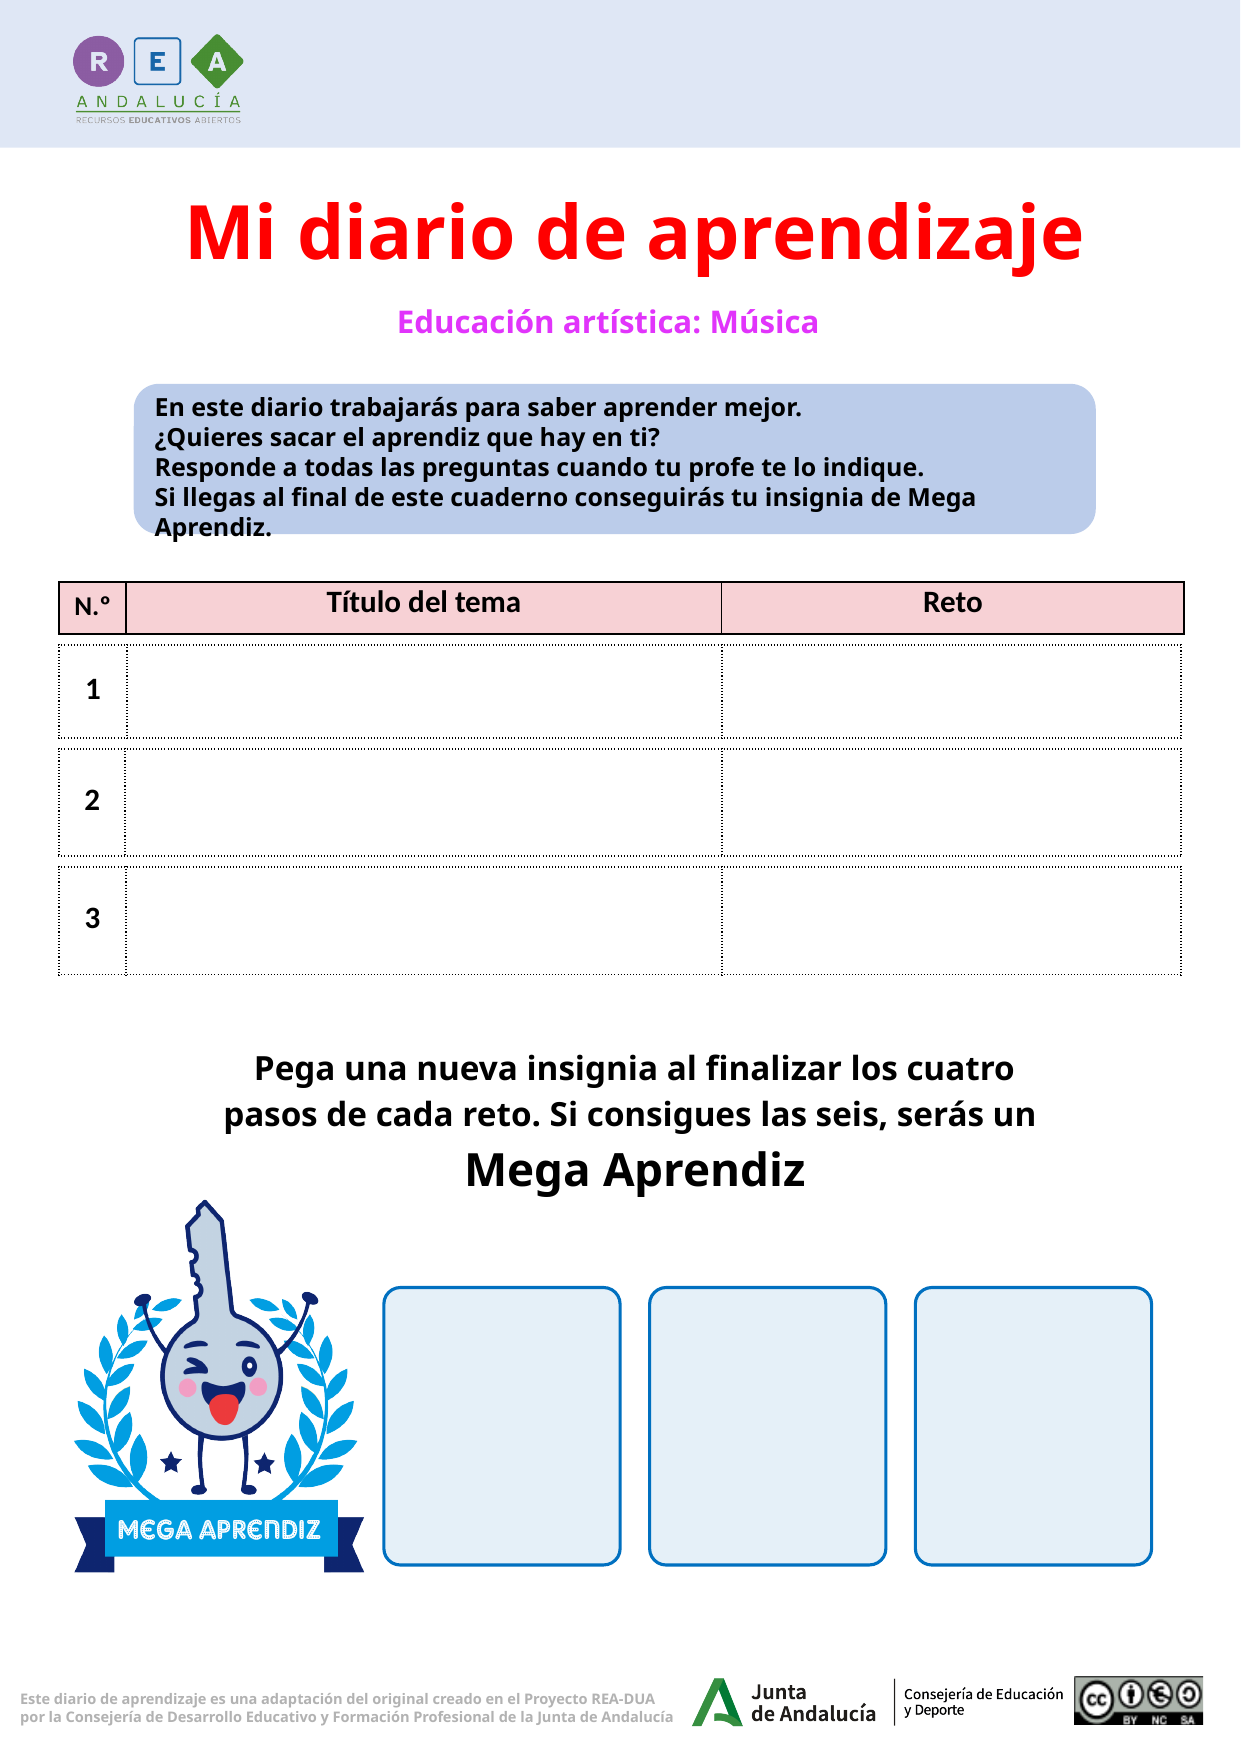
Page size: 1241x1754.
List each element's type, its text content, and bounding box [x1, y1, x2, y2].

text_box [915, 1287, 1152, 1566]
picture [59, 29, 257, 128]
table_header [125, 749, 722, 856]
table_header 1 [59, 645, 127, 738]
text_box [133, 393, 139, 525]
text_box [649, 1287, 886, 1566]
table_header [722, 867, 1181, 974]
table_header N.º [60, 583, 125, 633]
text_box En este diario trabajarás para saber aprender mejor. ¿Quieres sacar el aprendiz que hay en ti? Responde a todas las preguntas cuando tu profe te lo indique. Si llegas al final de este cuaderno conseguirás tu insignia de Mega Aprendiz. [139, 383, 1096, 549]
table_header [126, 867, 722, 974]
text_box Educación artística: Música [62, 295, 1155, 325]
table_header Reto [722, 583, 1183, 633]
table_header [722, 645, 1181, 738]
text_box Pega una nueva insignia al finalizar los cuatro pasos de cada reto. Si consigues las seis, serás un Mega Aprendiz [206, 1033, 1063, 1211]
text_box [383, 1287, 621, 1566]
text_box Mi diario de aprendizaje [88, 177, 1182, 296]
table_header [722, 749, 1181, 856]
table_header Título del tema [127, 583, 721, 633]
picture [59, 1184, 384, 1595]
table_header 2 [59, 749, 125, 856]
table_header 3 [59, 867, 126, 974]
table_header [127, 645, 722, 738]
picture [669, 1653, 1204, 1741]
text_box Este diario de aprendizaje es una adaptación del original creado en el Proyecto REA-DUA por la Consejería de Desarrollo Educativo y Formación Profesional de la Junta de Andalucía [5, 1683, 689, 1733]
text_box [0, 0, 1241, 148]
